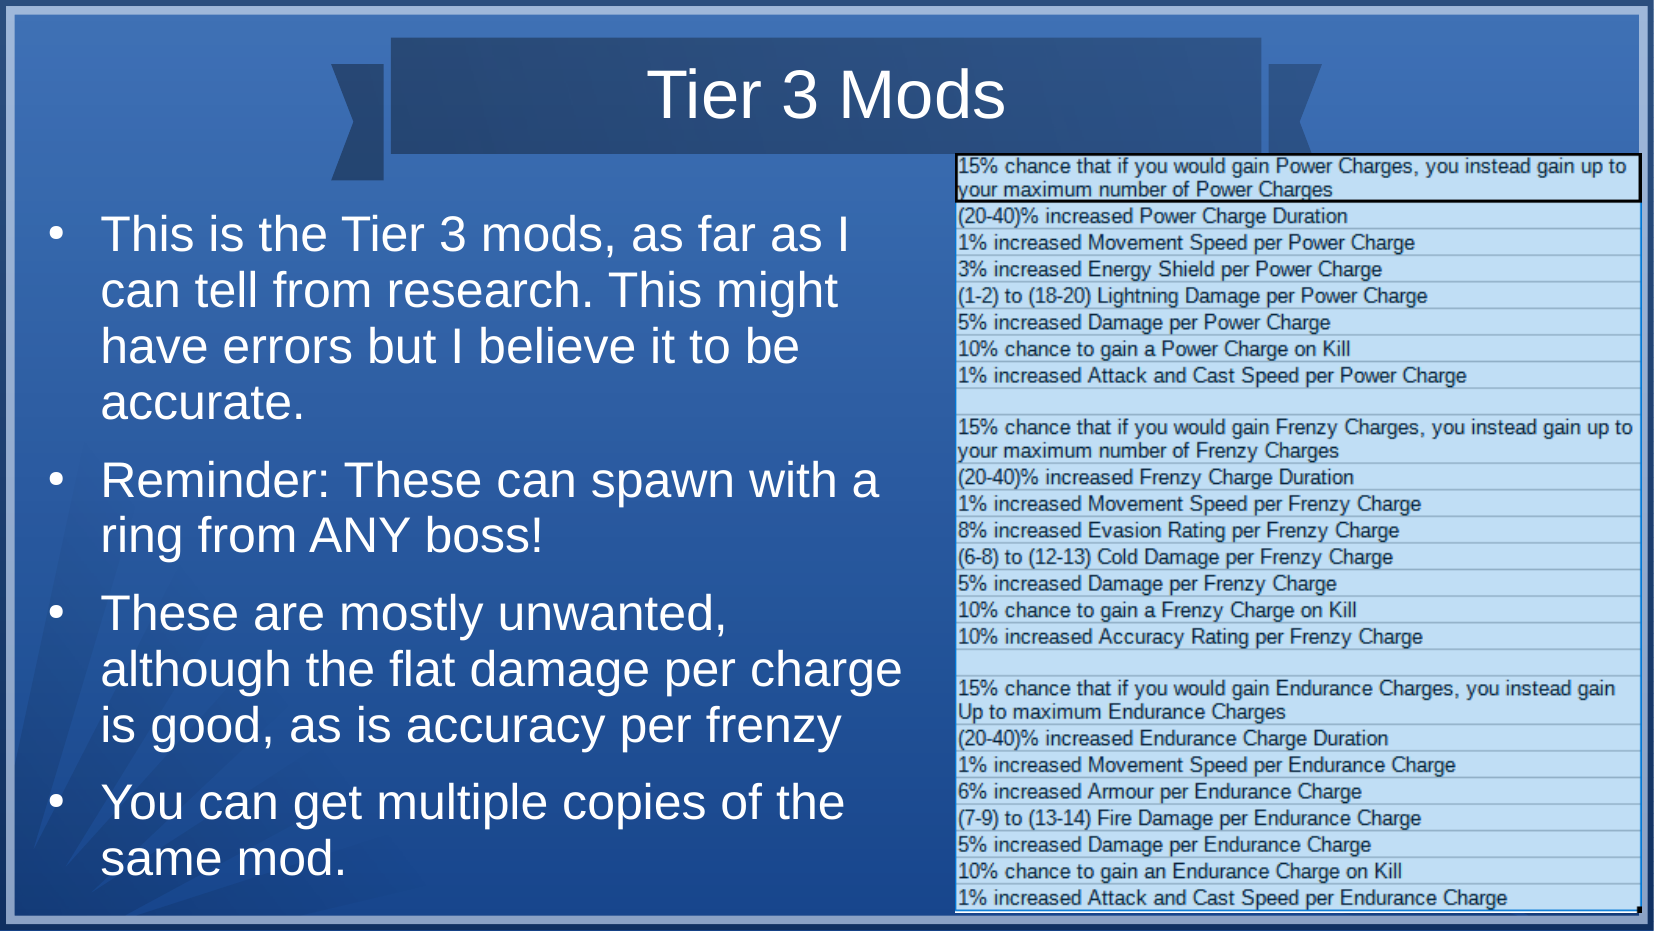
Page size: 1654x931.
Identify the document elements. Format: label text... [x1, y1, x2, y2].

list This is the Tier 3 mods, as far as I can tell from research. This might have errors but I believe it to be accurate. Reminder: These can spawn with a ring from ANY boss! These are mostly unwanted, although the flat damage per charge is good, as is accuracy per frenzy You can get multiple copies of the same mod. [29, 206, 916, 916]
title Tier 3 Mods [389, 35, 1264, 154]
picture [955, 153, 1642, 913]
